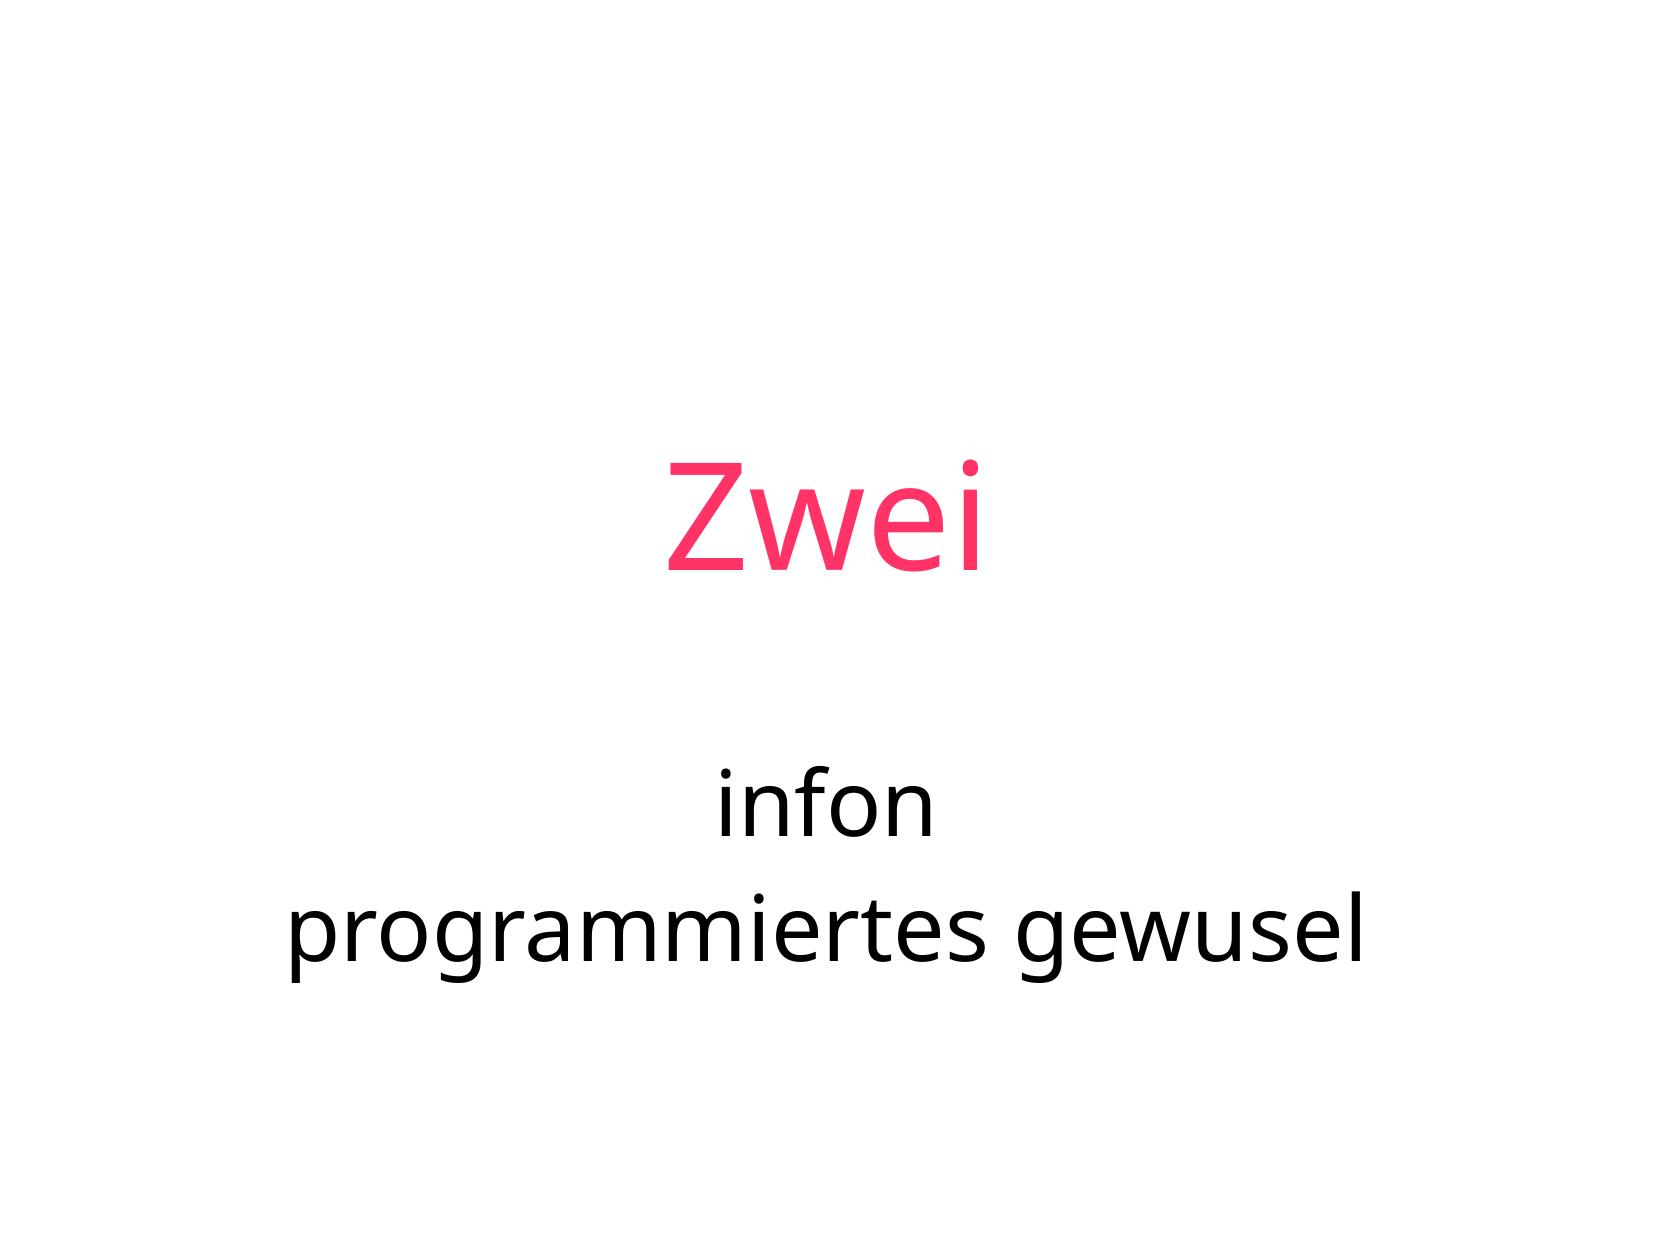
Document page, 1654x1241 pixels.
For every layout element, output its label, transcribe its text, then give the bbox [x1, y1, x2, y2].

subtitle Zwei infon programmiertes gewusel [82, 290, 1571, 1109]
